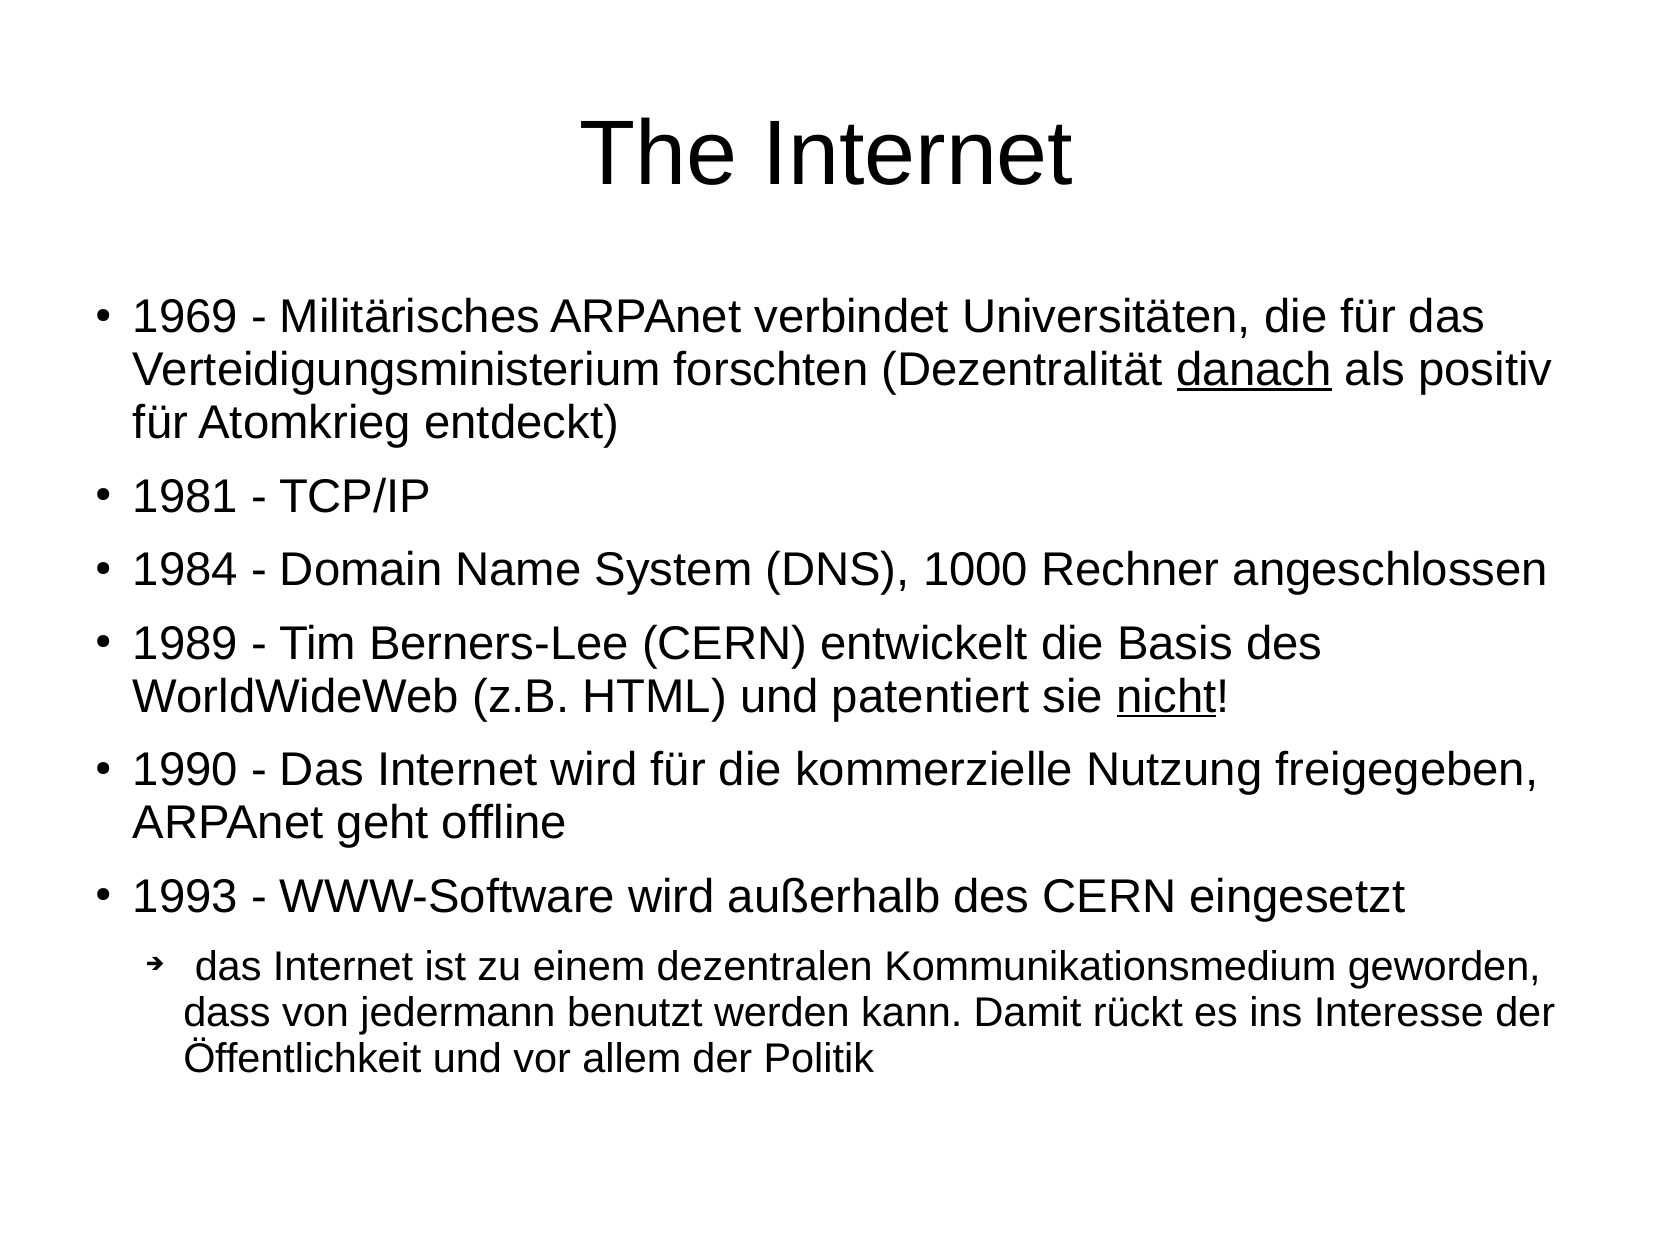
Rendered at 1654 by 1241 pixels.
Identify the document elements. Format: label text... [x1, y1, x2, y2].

list 1969 - Militärisches ARPAnet verbindet Universitäten, die für das Verteidigungsministerium forschten (Dezentralität danach als positiv für Atomkrieg entdeckt) 1981 - TCP/IP 1984 - Domain Name System (DNS), 1000 Rechner angeschlossen 1989 - Tim Berners-Lee (CERN) entwickelt die Basis des WorldWideWeb (z.B. HTML) und patentiert sie nicht! 1990 - Das Internet wird für die kommerzielle Nutzung freigegeben, ARPAnet geht offline 1993 - WWW-Software wird außerhalb des CERN eingesetzt das Internet ist zu einem dezentralen Kommunikationsmedium geworden, dass von jedermann benutzt werden kann. Damit rückt es ins Interesse der Öffentlichkeit und vor allem der Politik [82, 290, 1571, 1109]
title The Internet [82, 49, 1571, 257]
